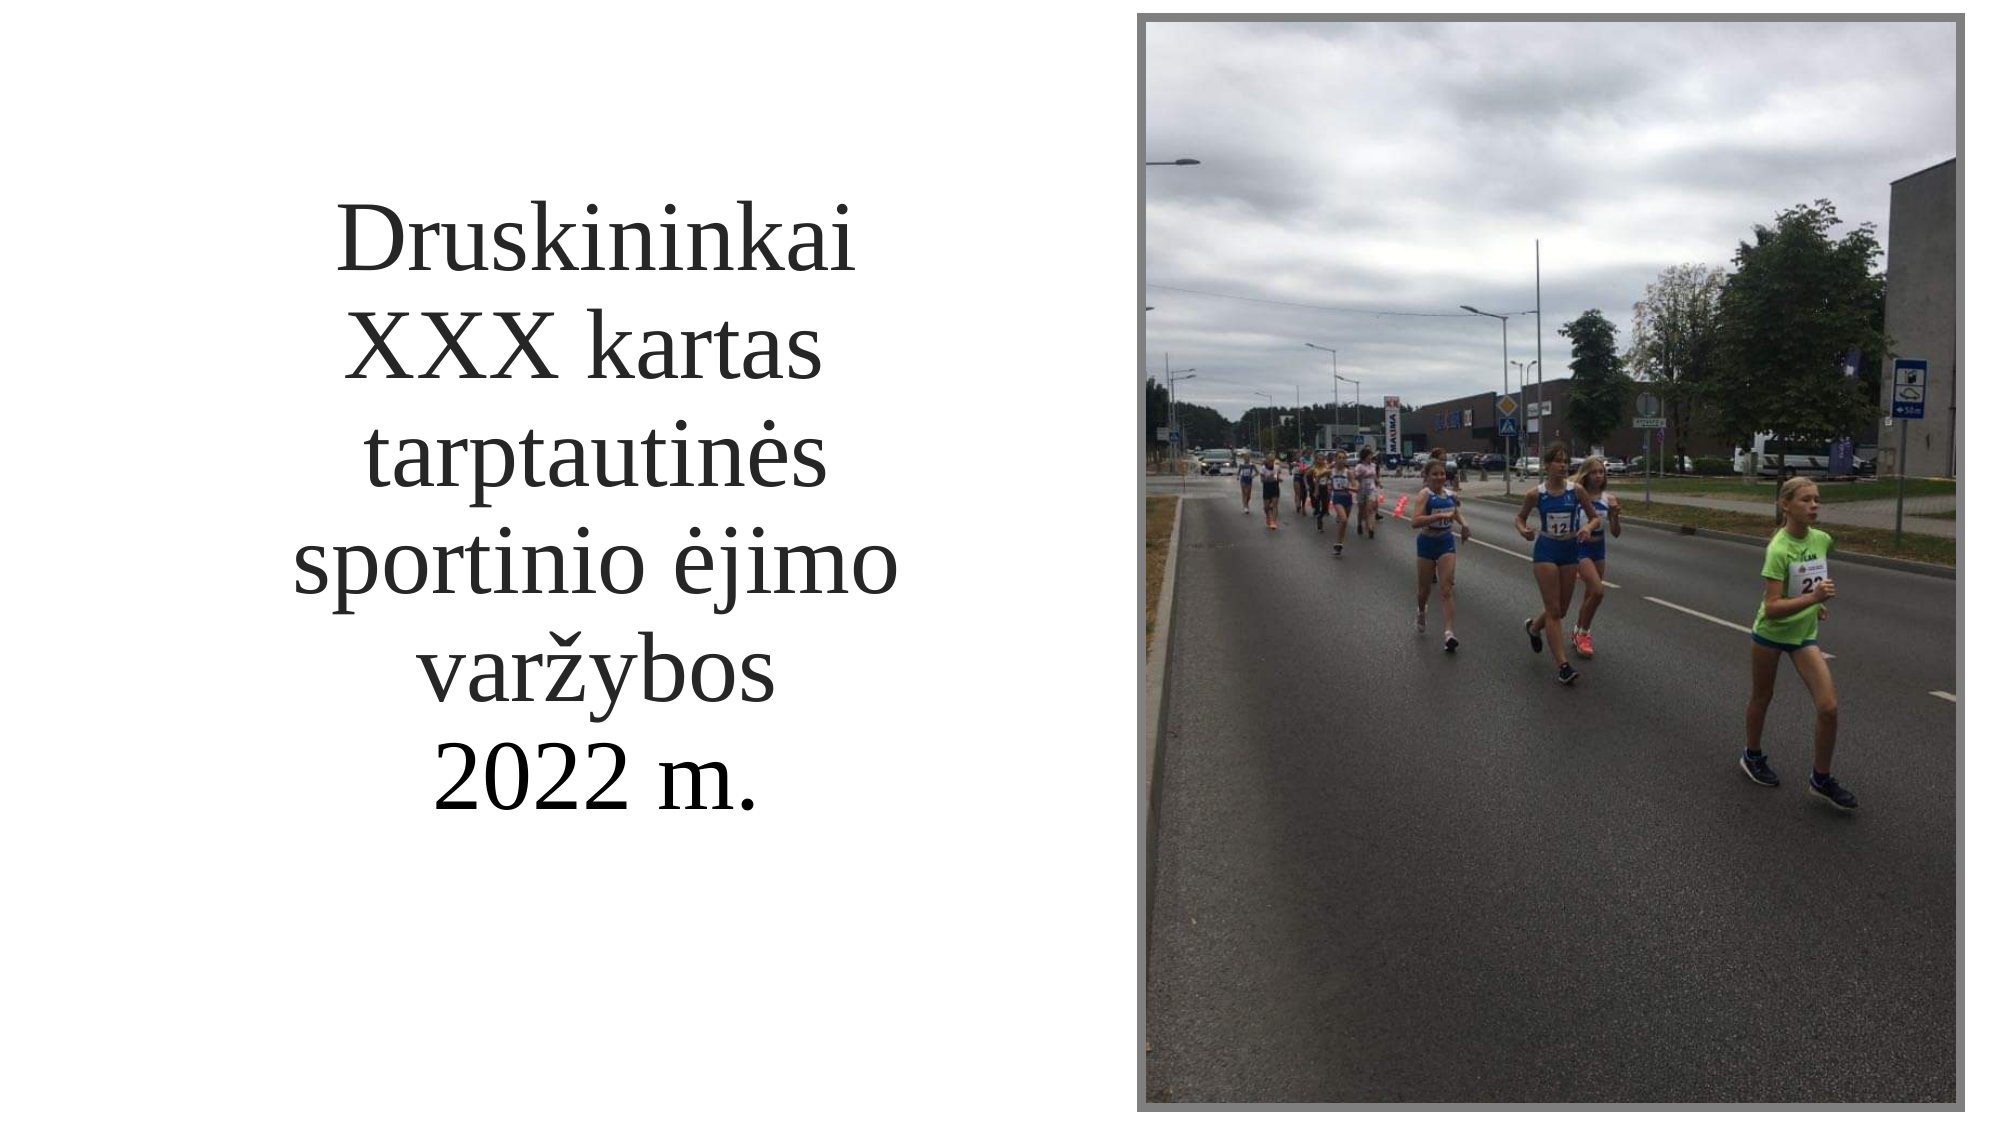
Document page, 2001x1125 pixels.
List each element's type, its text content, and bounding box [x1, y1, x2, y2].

picture [1145, 22, 1957, 1103]
title Druskininkai XXX kartas tarptautinės sportinio ėjimo varžybos 2022 m. [163, 109, 1030, 839]
